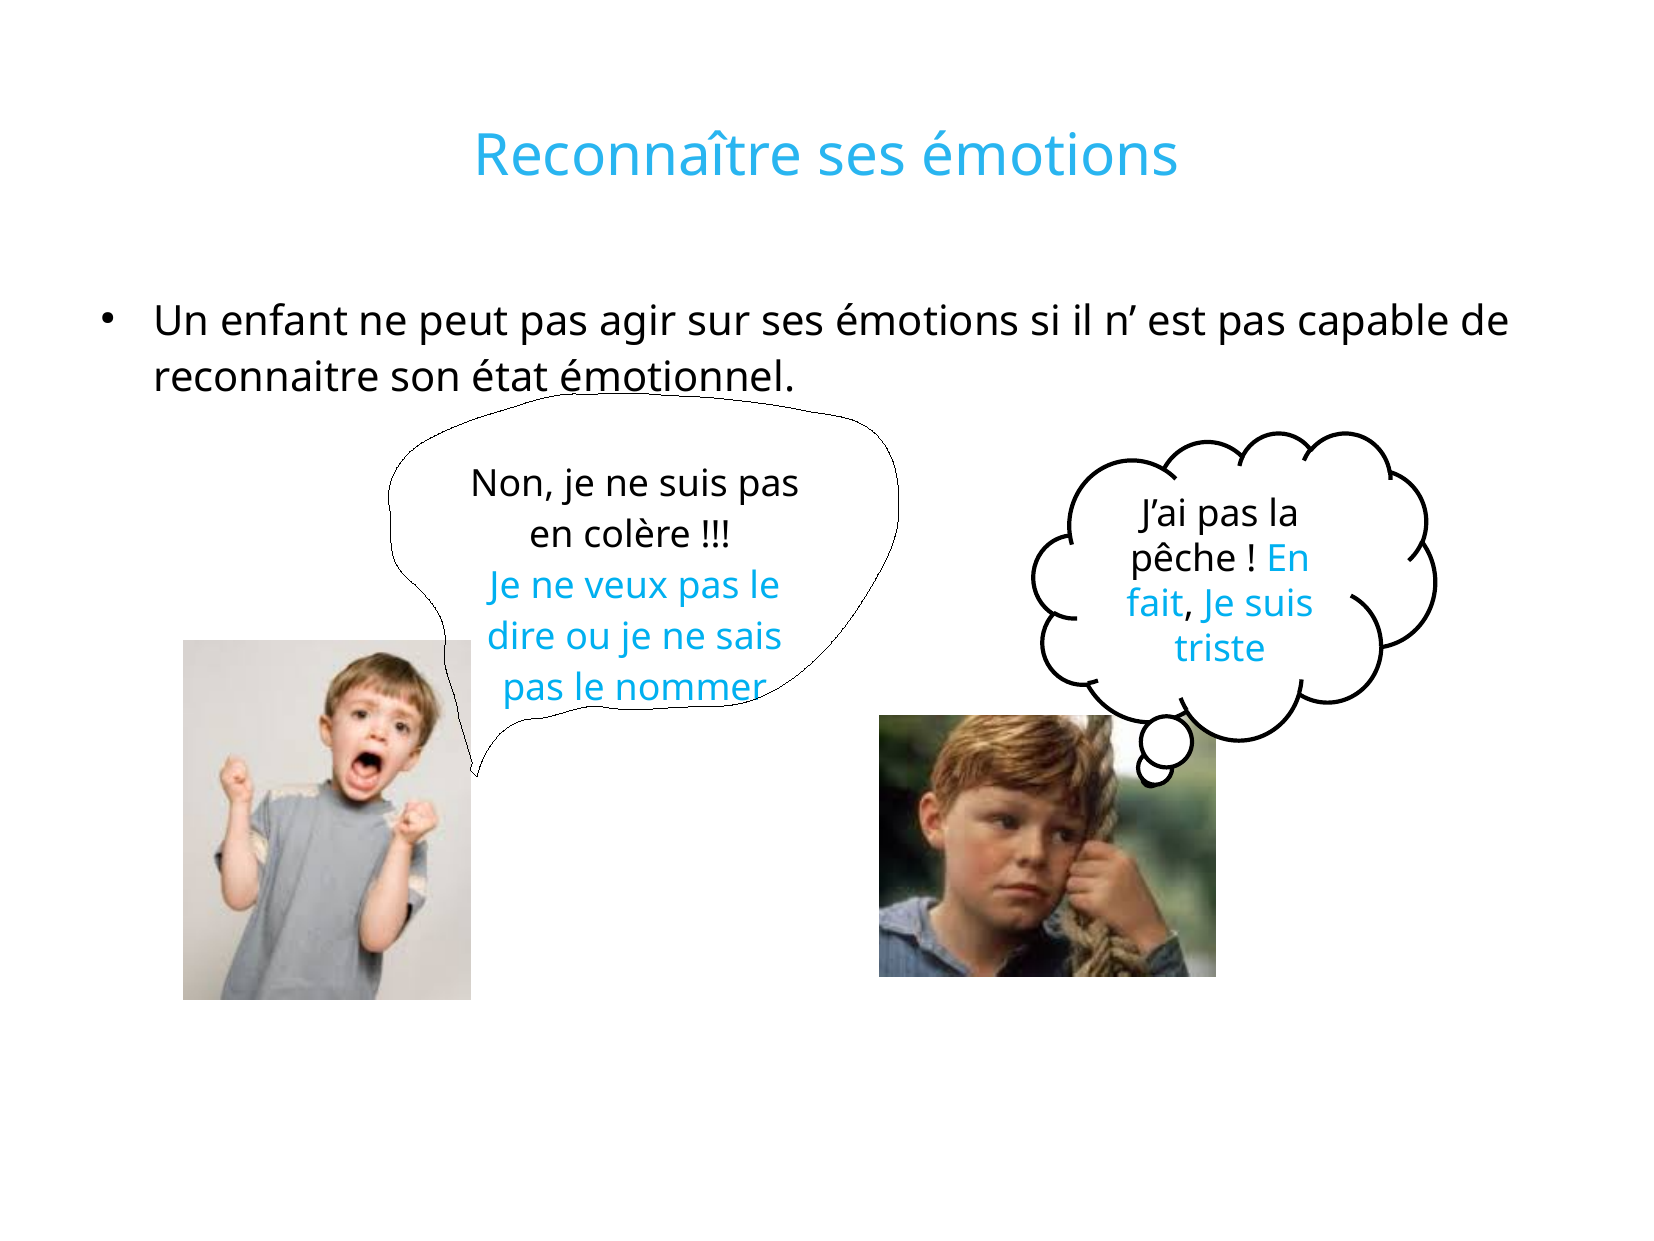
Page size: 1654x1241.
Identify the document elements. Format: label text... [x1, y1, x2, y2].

picture [879, 715, 1216, 977]
picture [183, 640, 471, 1000]
text_box J’ai pas la pêche ! En fait, Je suis triste [1033, 433, 1436, 787]
text_box Non, je ne suis pas en colère !!! Je ne veux pas le dire ou je ne sais pas le nommer [454, 448, 815, 684]
list Un enfant ne peut pas agir sur ses émotions si il n’ est pas capable de reconnaitre son état émotionnel. [82, 290, 1571, 1010]
title Reconnaître ses émotions [82, 49, 1571, 257]
